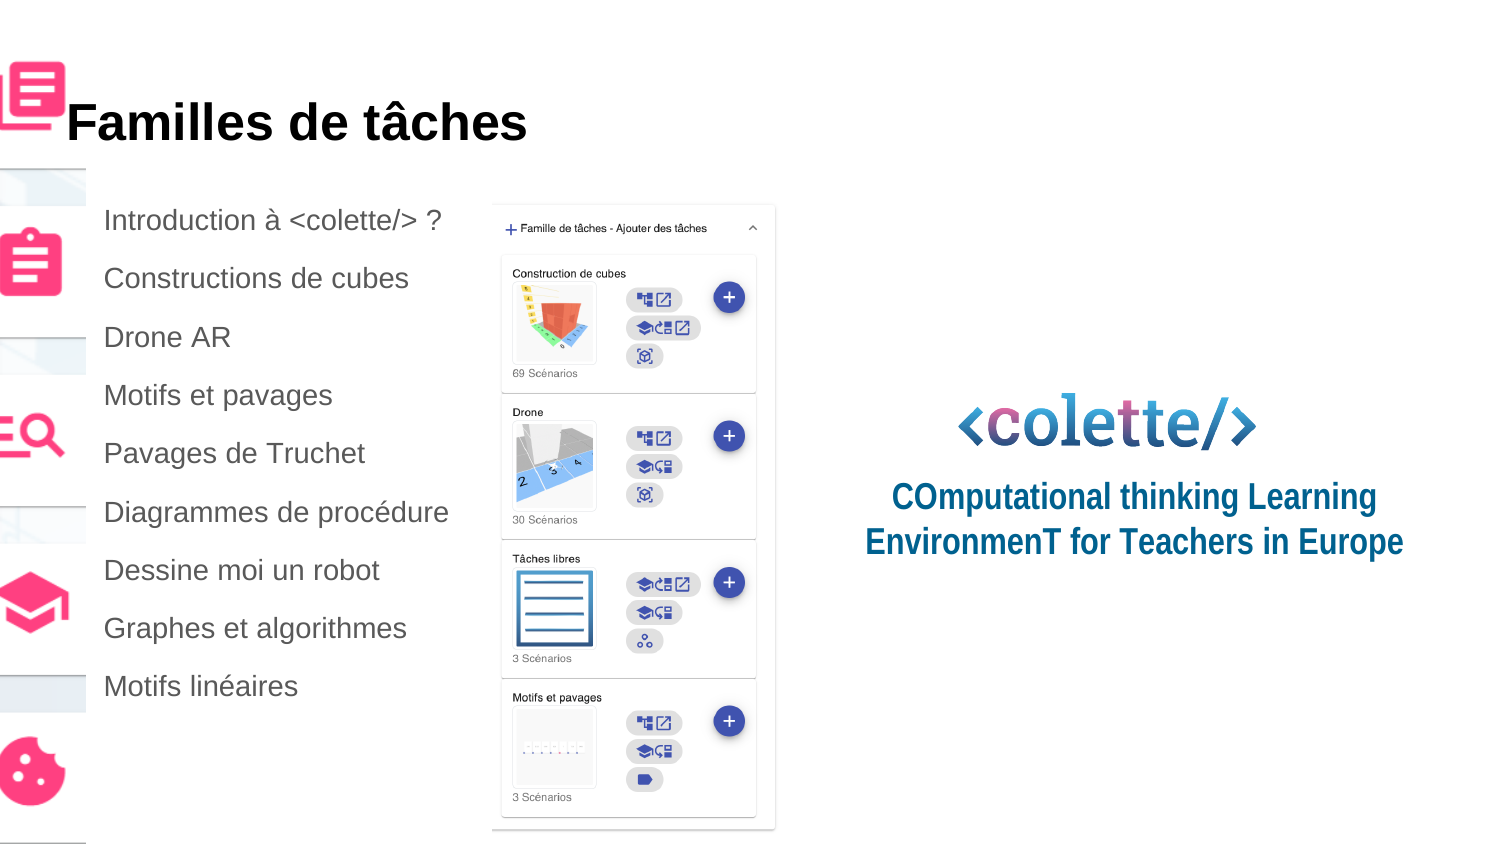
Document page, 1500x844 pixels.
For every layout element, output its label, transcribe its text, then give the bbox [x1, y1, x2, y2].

title Familles de tâches [51, 72, 1449, 167]
list Introduction à <colette/> ? Constructions de cubes Drone AR Motifs et pavages Pavages de Truchet Diagrammes de procédure Dessine moi un robot Graphes et algorithmes Motifs linéaires [88, 189, 1487, 750]
picture [492, 200, 781, 835]
text_box COmputational thinking Learning EnvironmenT for Teachers in Europe [841, 456, 1428, 578]
picture [0, 41, 86, 844]
picture [911, 356, 1303, 456]
